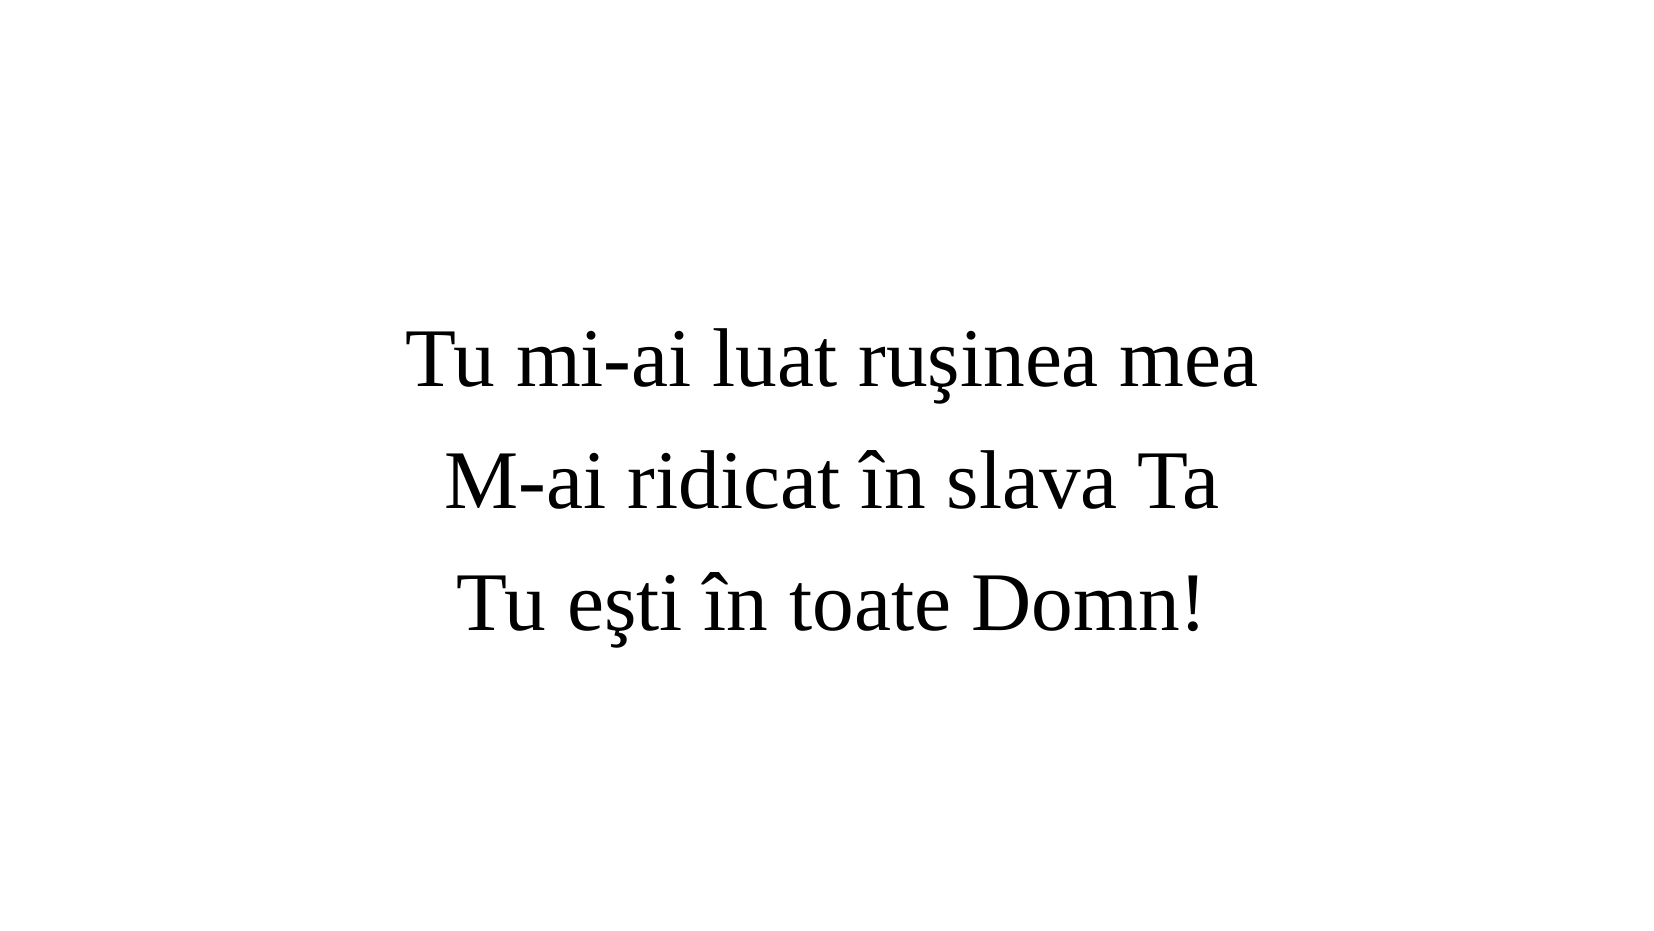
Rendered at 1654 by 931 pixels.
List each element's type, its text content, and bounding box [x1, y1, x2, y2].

subtitle Tu mi-ai luat ruşinea mea M-ai ridicat în slava Ta Tu eşti în toate Domn! [94, 300, 1571, 650]
